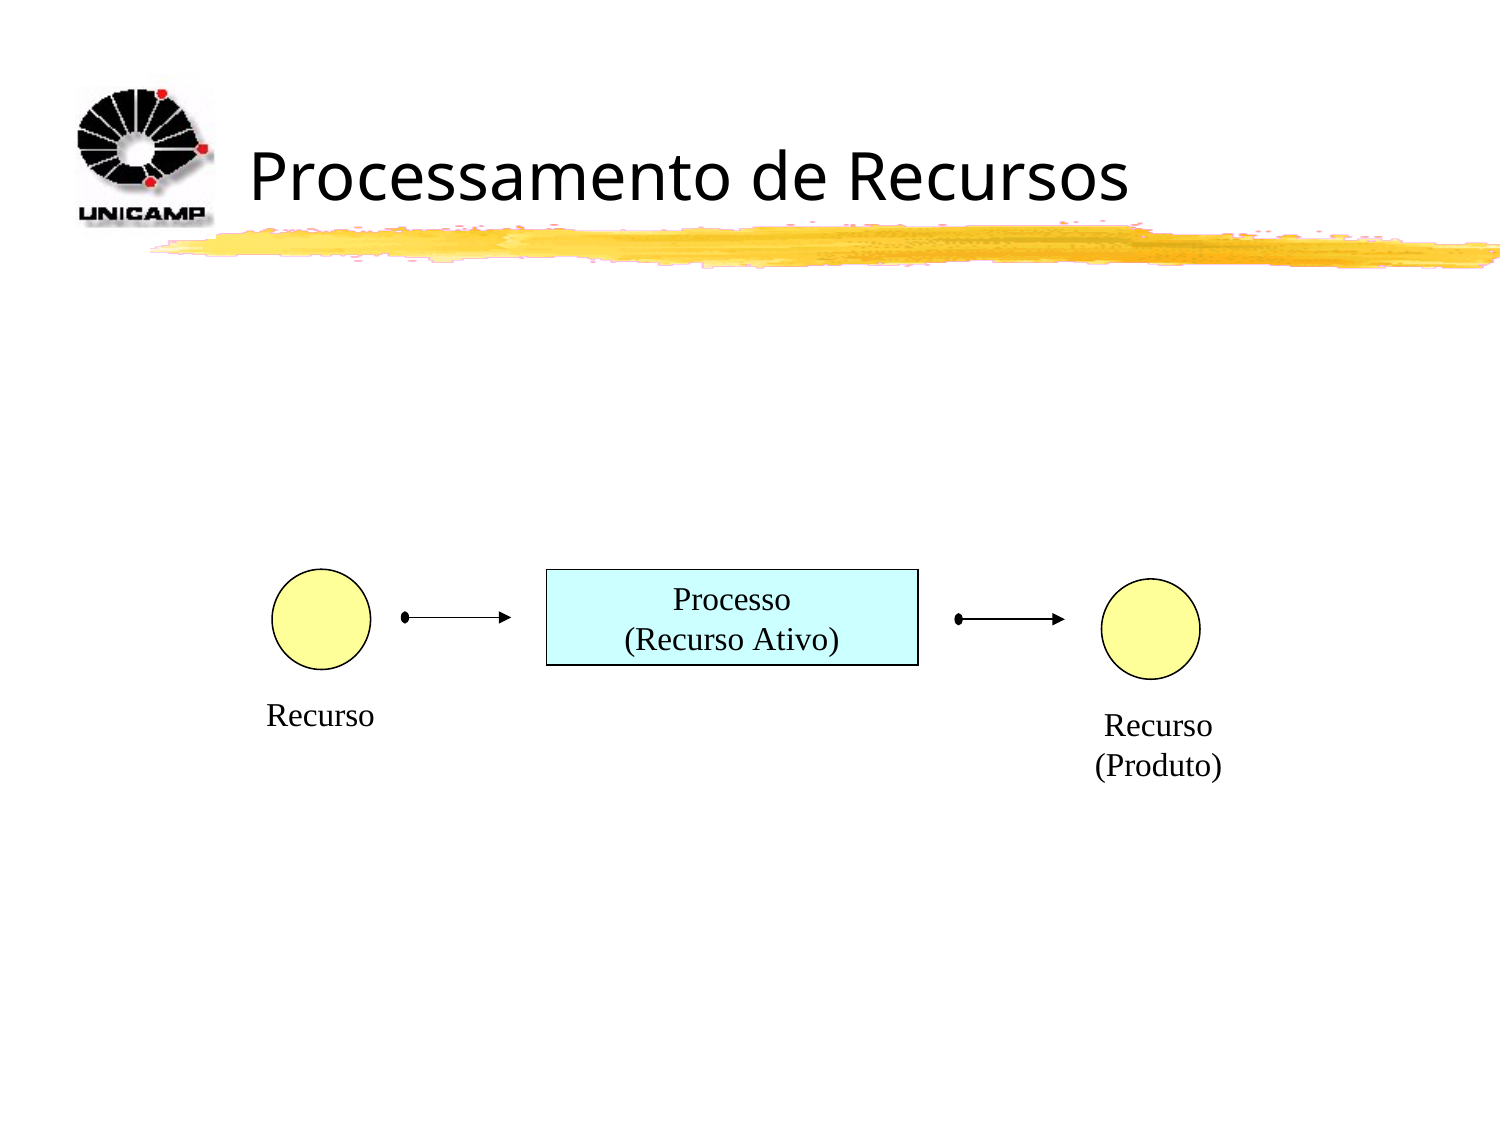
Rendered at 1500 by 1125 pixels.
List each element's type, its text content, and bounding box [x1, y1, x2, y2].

text_box [272, 569, 371, 670]
title Processamento de Recursos [233, 37, 1434, 225]
text_box Recurso (Produto) [1079, 695, 1238, 791]
text_box Recurso [251, 685, 391, 781]
text_box Processo (Recurso Ativo) [546, 569, 918, 666]
text_box [1101, 578, 1201, 680]
picture [75, 74, 1500, 279]
